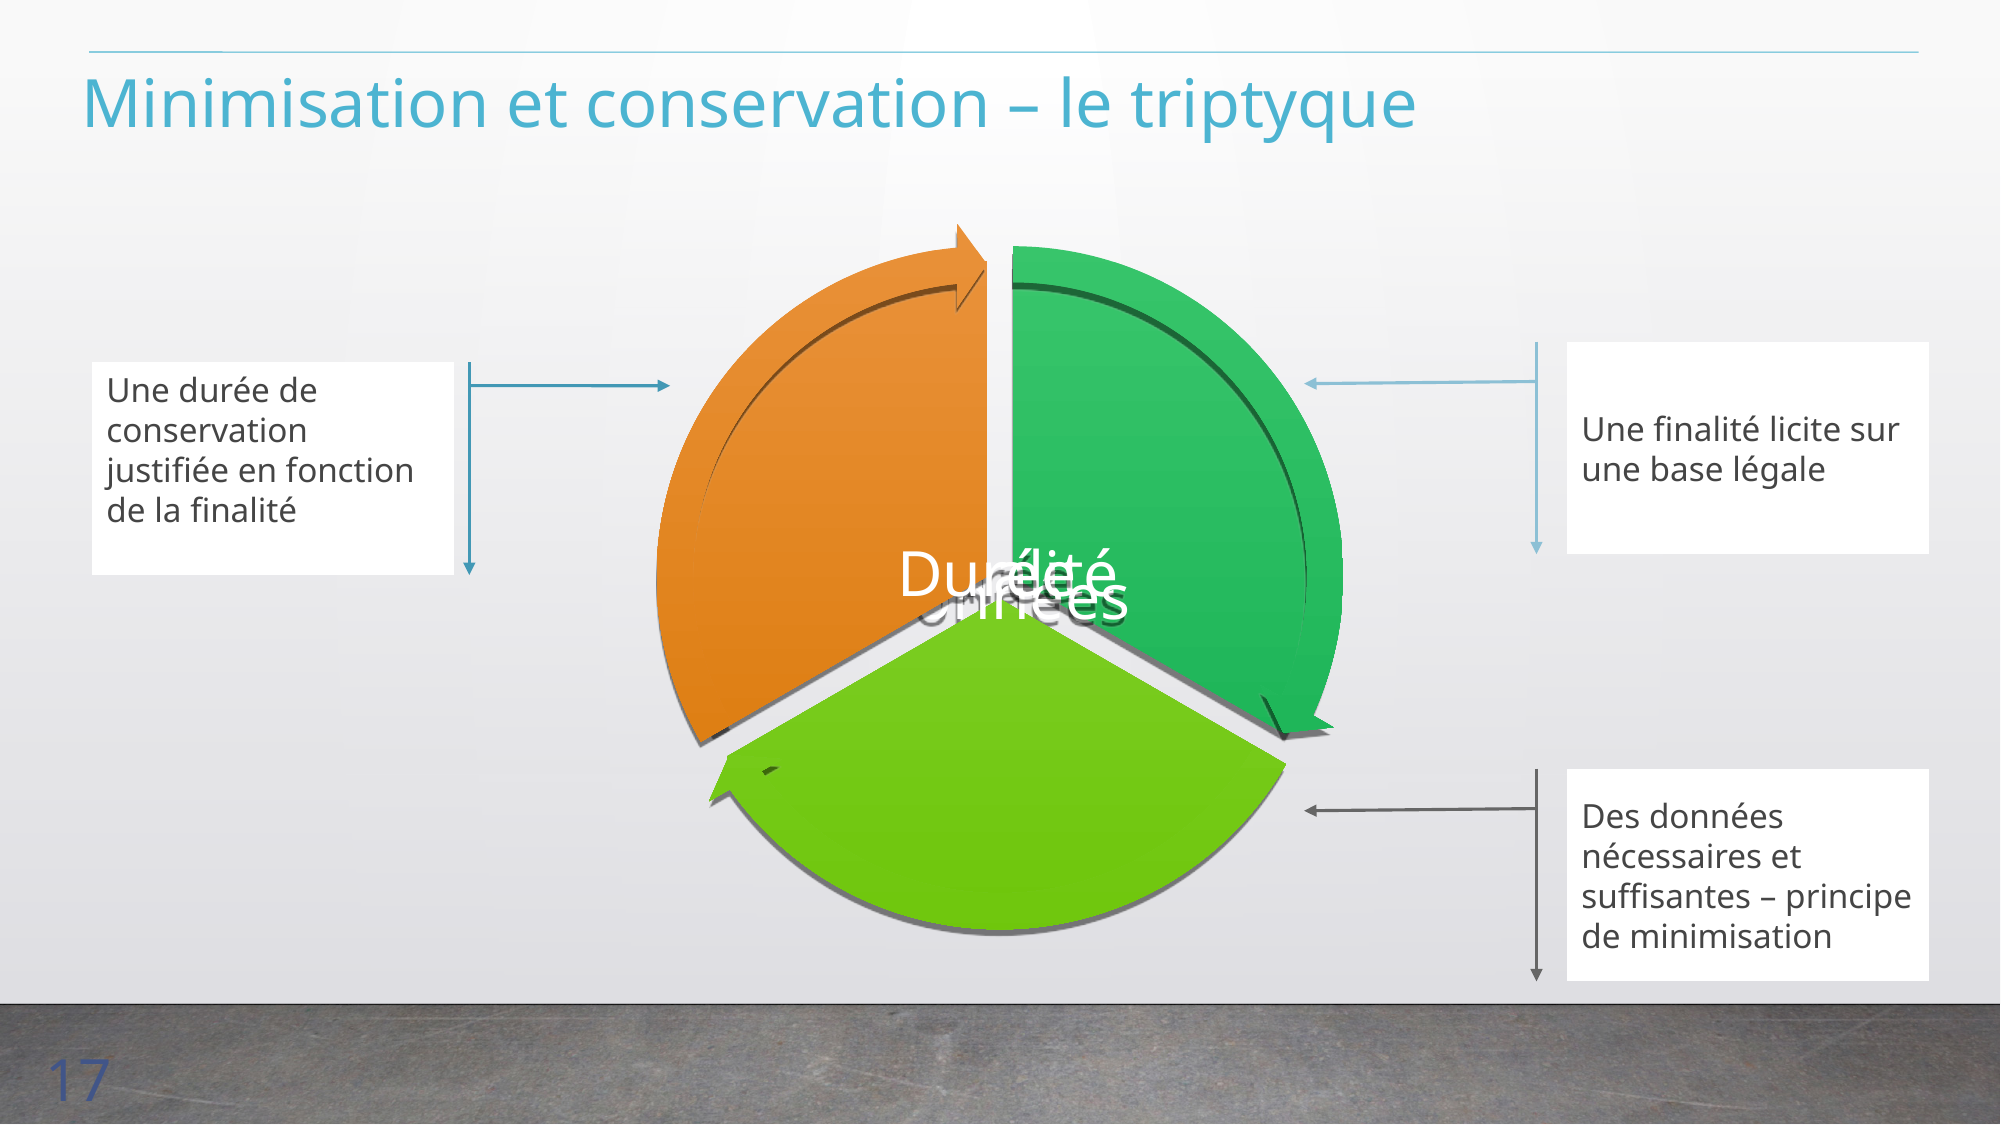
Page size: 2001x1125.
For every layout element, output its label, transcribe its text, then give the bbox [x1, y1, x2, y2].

text_box [709, 746, 1286, 930]
text_box Finalité [1074, 589, 1091, 599]
text_box Durée [693, 266, 987, 724]
text_box [656, 223, 987, 742]
text_box Finalité [1092, 566, 1109, 576]
text_box Finalité [1012, 283, 1307, 735]
text_box [1012, 246, 1344, 733]
text_box Une durée de conservation justifiée en fonction de la finalité [92, 362, 454, 575]
picture [0, 1004, 2000, 1124]
text_box Données [726, 600, 1255, 893]
slide_number <numéro> [8, 1035, 127, 1118]
text_box Une finalité licite sur une base légale [1567, 342, 1929, 554]
title Minimisation et conservation – le triptyque [66, 52, 1918, 153]
text_box Des données nécessaires et suffisantes – principe de minimisation [1567, 769, 1929, 981]
